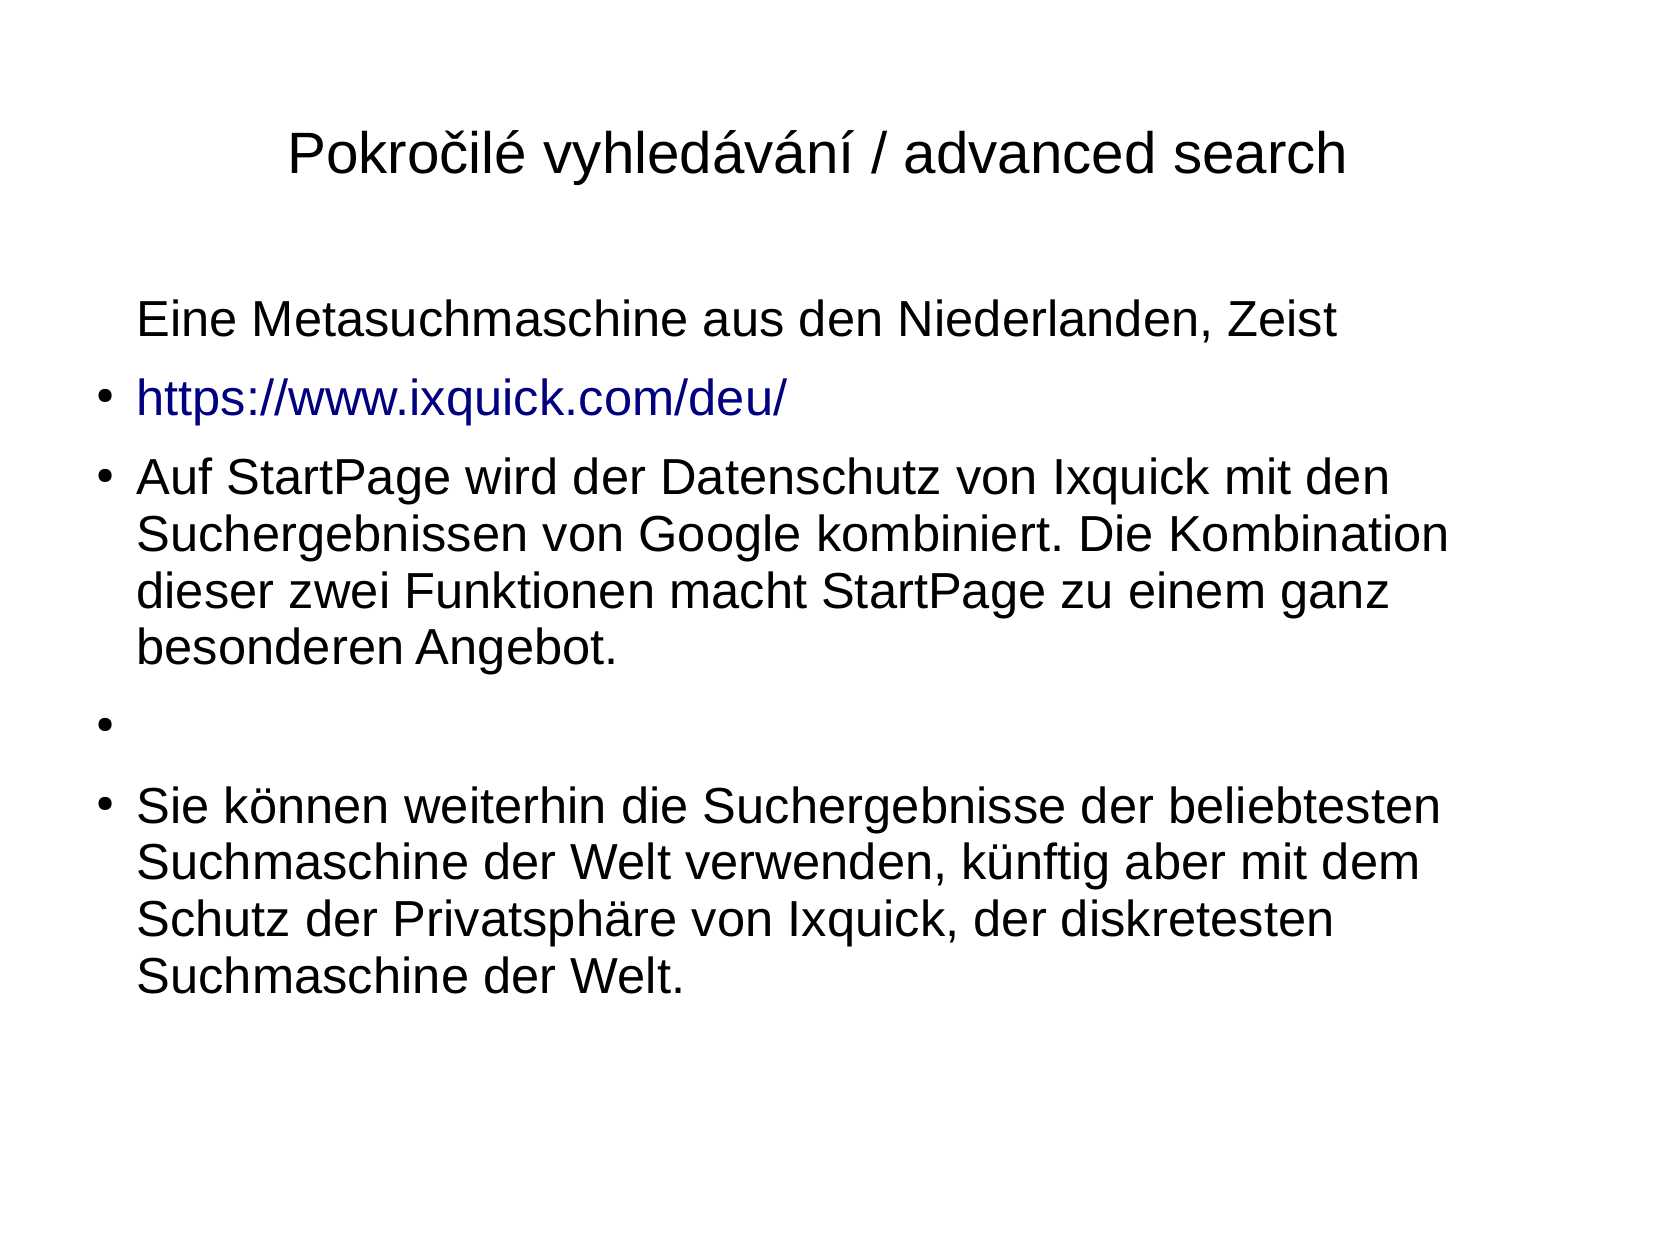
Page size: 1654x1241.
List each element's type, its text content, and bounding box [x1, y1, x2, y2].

list Eine Metasuchmaschine aus den Niederlanden, Zeist https://www.ixquick.com/deu/ Auf StartPage wird der Datenschutz von Ixquick mit den Suchergebnissen von Google kombiniert. Die Kombination dieser zwei Funktionen macht StartPage zu einem ganz besonderen Angebot. Sie können weiterhin die Suchergebnisse der beliebtesten Suchmaschine der Welt verwenden, künftig aber mit dem Schutz der Privatsphäre von Ixquick, der diskretesten Suchmaschine der Welt. [82, 290, 1571, 1010]
title Pokročilé vyhledávání / advanced search [82, 49, 1571, 257]
